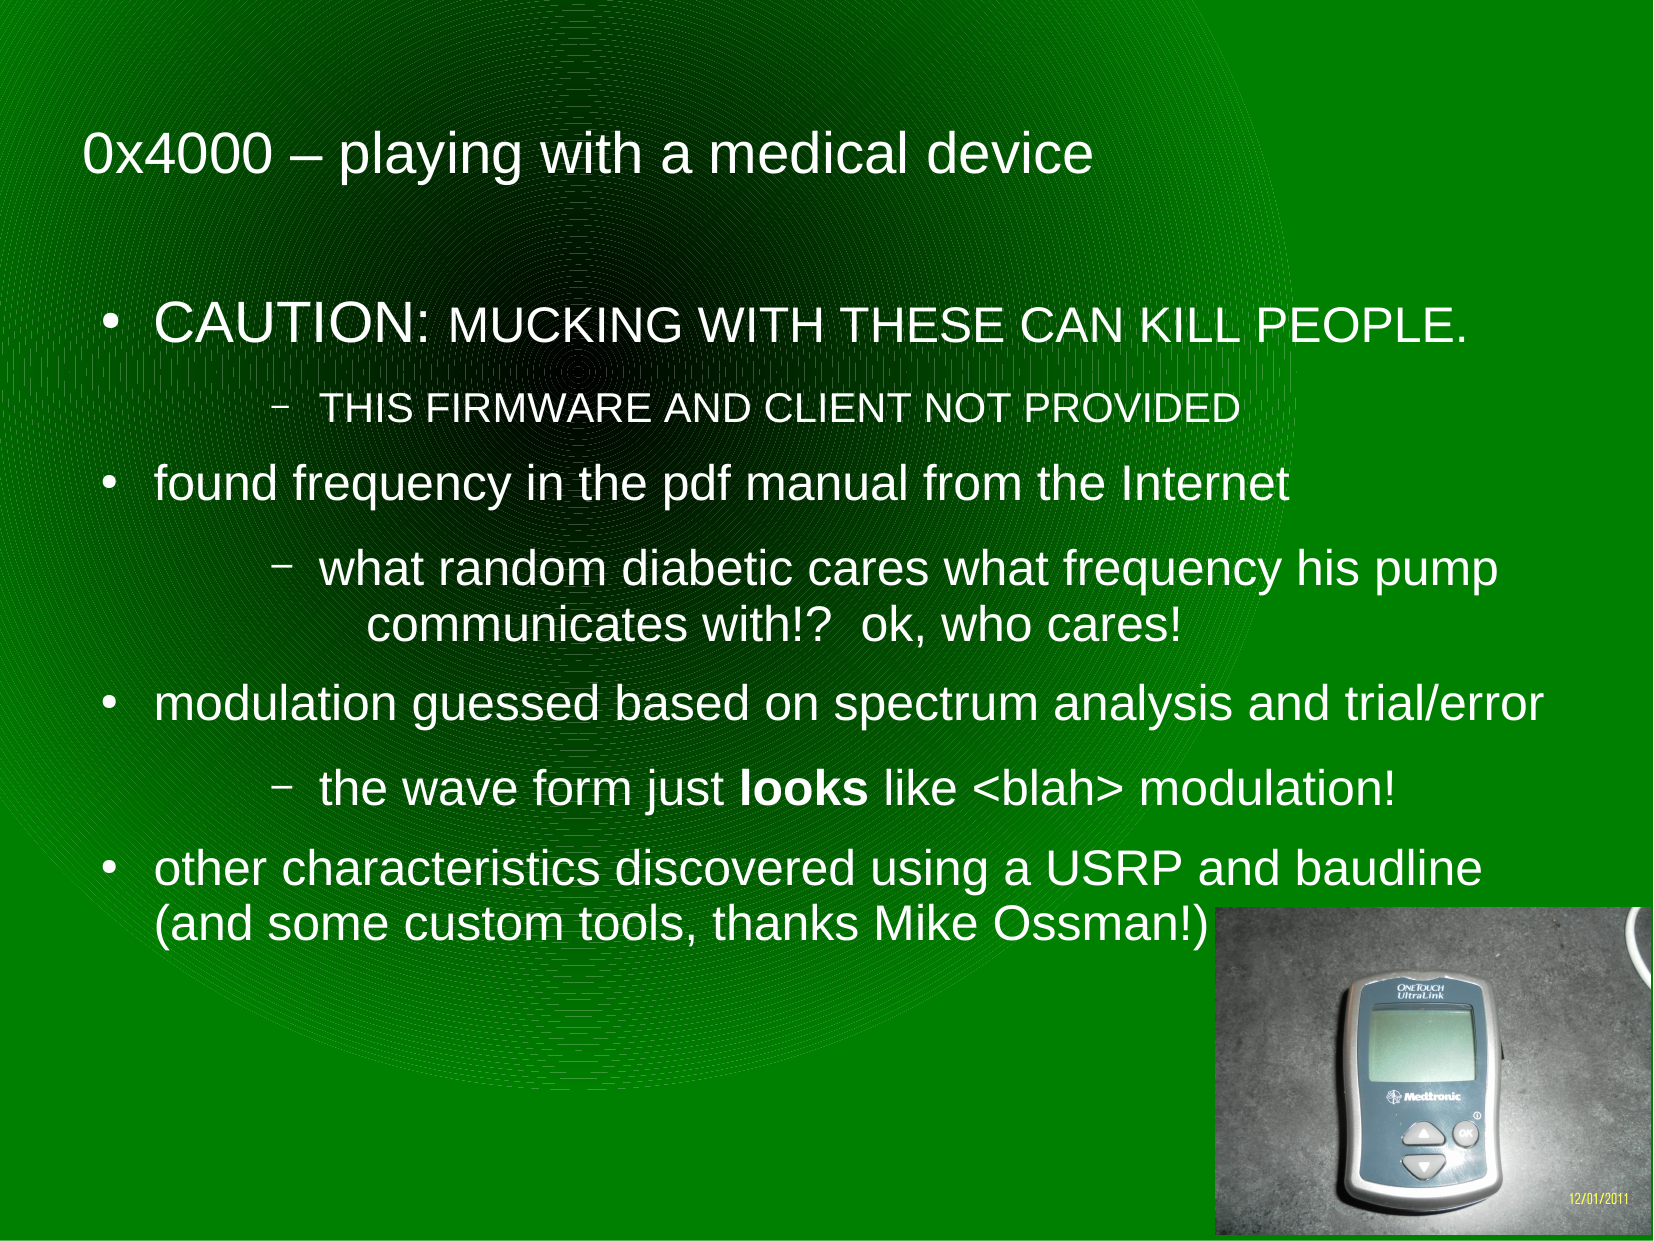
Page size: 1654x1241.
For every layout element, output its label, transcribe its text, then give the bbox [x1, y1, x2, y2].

picture [1215, 907, 1651, 1235]
list CAUTION: MUCKING WITH THESE CAN KILL PEOPLE. THIS FIRMWARE AND CLIENT NOT PROVIDED found frequency in the pdf manual from the Internet what random diabetic cares what frequency his pump communicates with!? ok, who cares! modulation guessed based on spectrum analysis and trial/error the wave form just looks like <blah> modulation! other characteristics discovered using a USRP and baudline (and some custom tools, thanks Mike Ossman!) [82, 290, 1571, 1109]
title 0x4000 – playing with a medical device [82, 49, 1571, 257]
